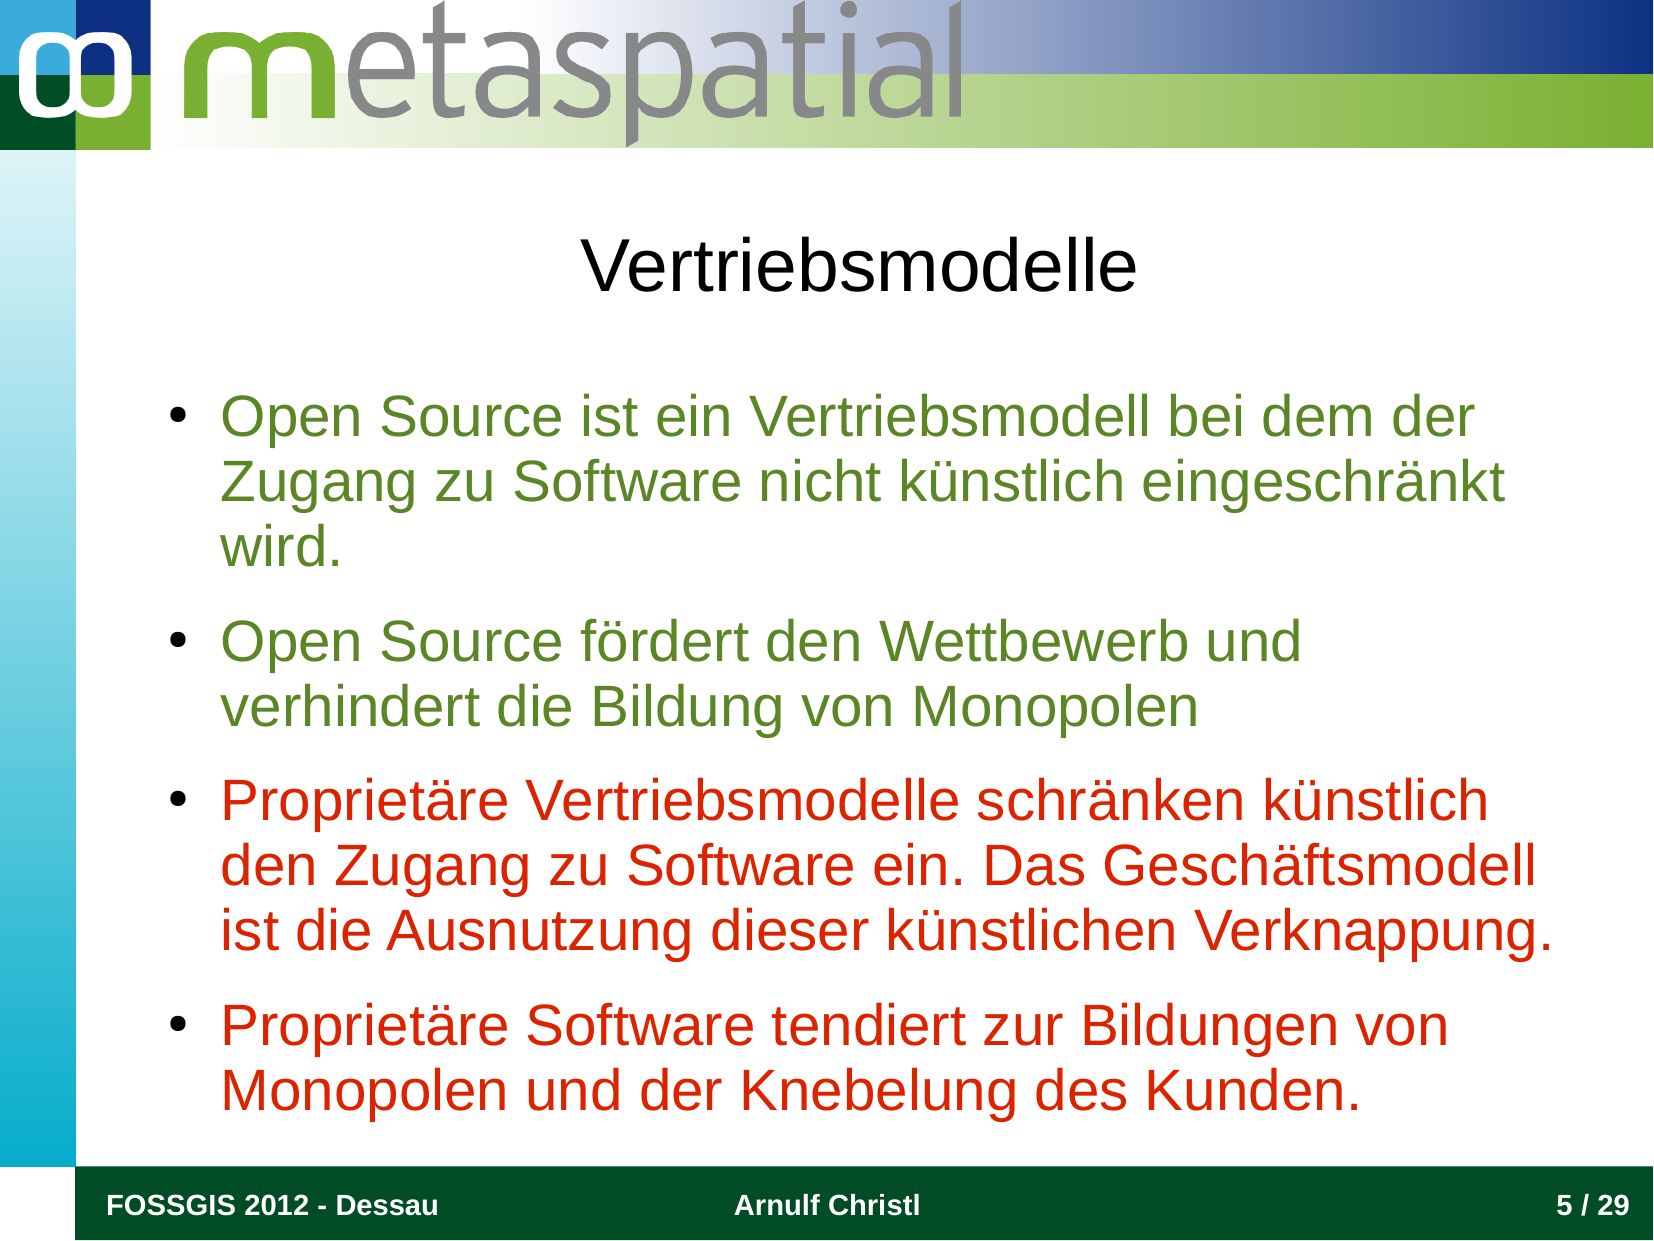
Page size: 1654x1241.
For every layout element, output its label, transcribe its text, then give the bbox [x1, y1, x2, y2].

picture [0, 0, 961, 150]
title Vertriebsmodelle [150, 161, 1571, 369]
list Open Source ist ein Vertriebsmodell bei dem der Zugang zu Software nicht künstlich eingeschränkt wird. Open Source fördert den Wettbewerb und verhindert die Bildung von Monopolen Proprietäre Vertriebsmodelle schränken künstlich den Zugang zu Software ein. Das Geschäftsmodell ist die Ausnutzung dieser künstlichen Verknappung. Proprietäre Software tendiert zur Bildungen von Monopolen und der Knebelung des Kunden. [150, 383, 1571, 1126]
